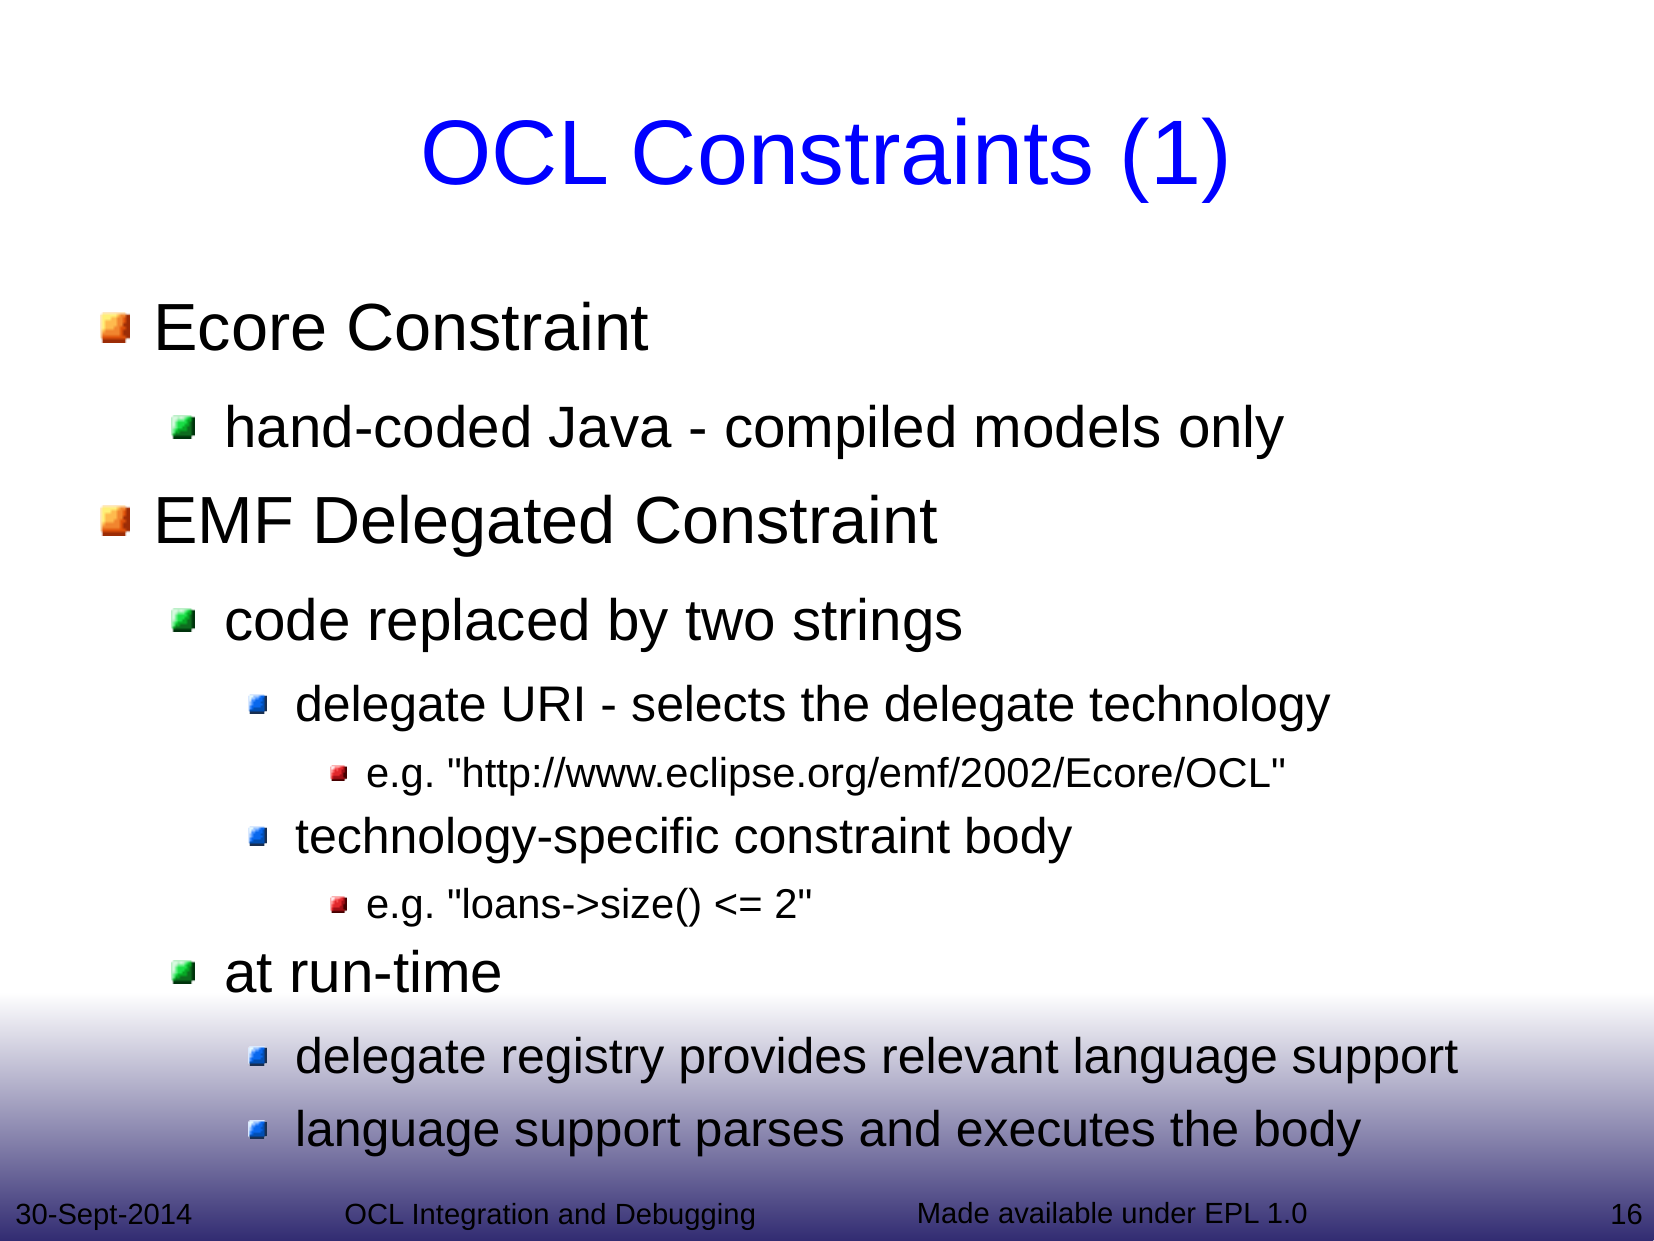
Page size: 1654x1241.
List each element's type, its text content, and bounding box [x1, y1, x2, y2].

list Ecore Constraint hand-coded Java - compiled models only EMF Delegated Constraint code replaced by two strings delegate URI - selects the delegate technology e.g. "http://www.eclipse.org/emf/2002/Ecore/OCL" technology-specific constraint body e.g. "loans->size() <= 2" at run-time delegate registry provides relevant language support language support parses and executes the body [82, 290, 1571, 1241]
title OCL Constraints (1) [82, 49, 1571, 257]
